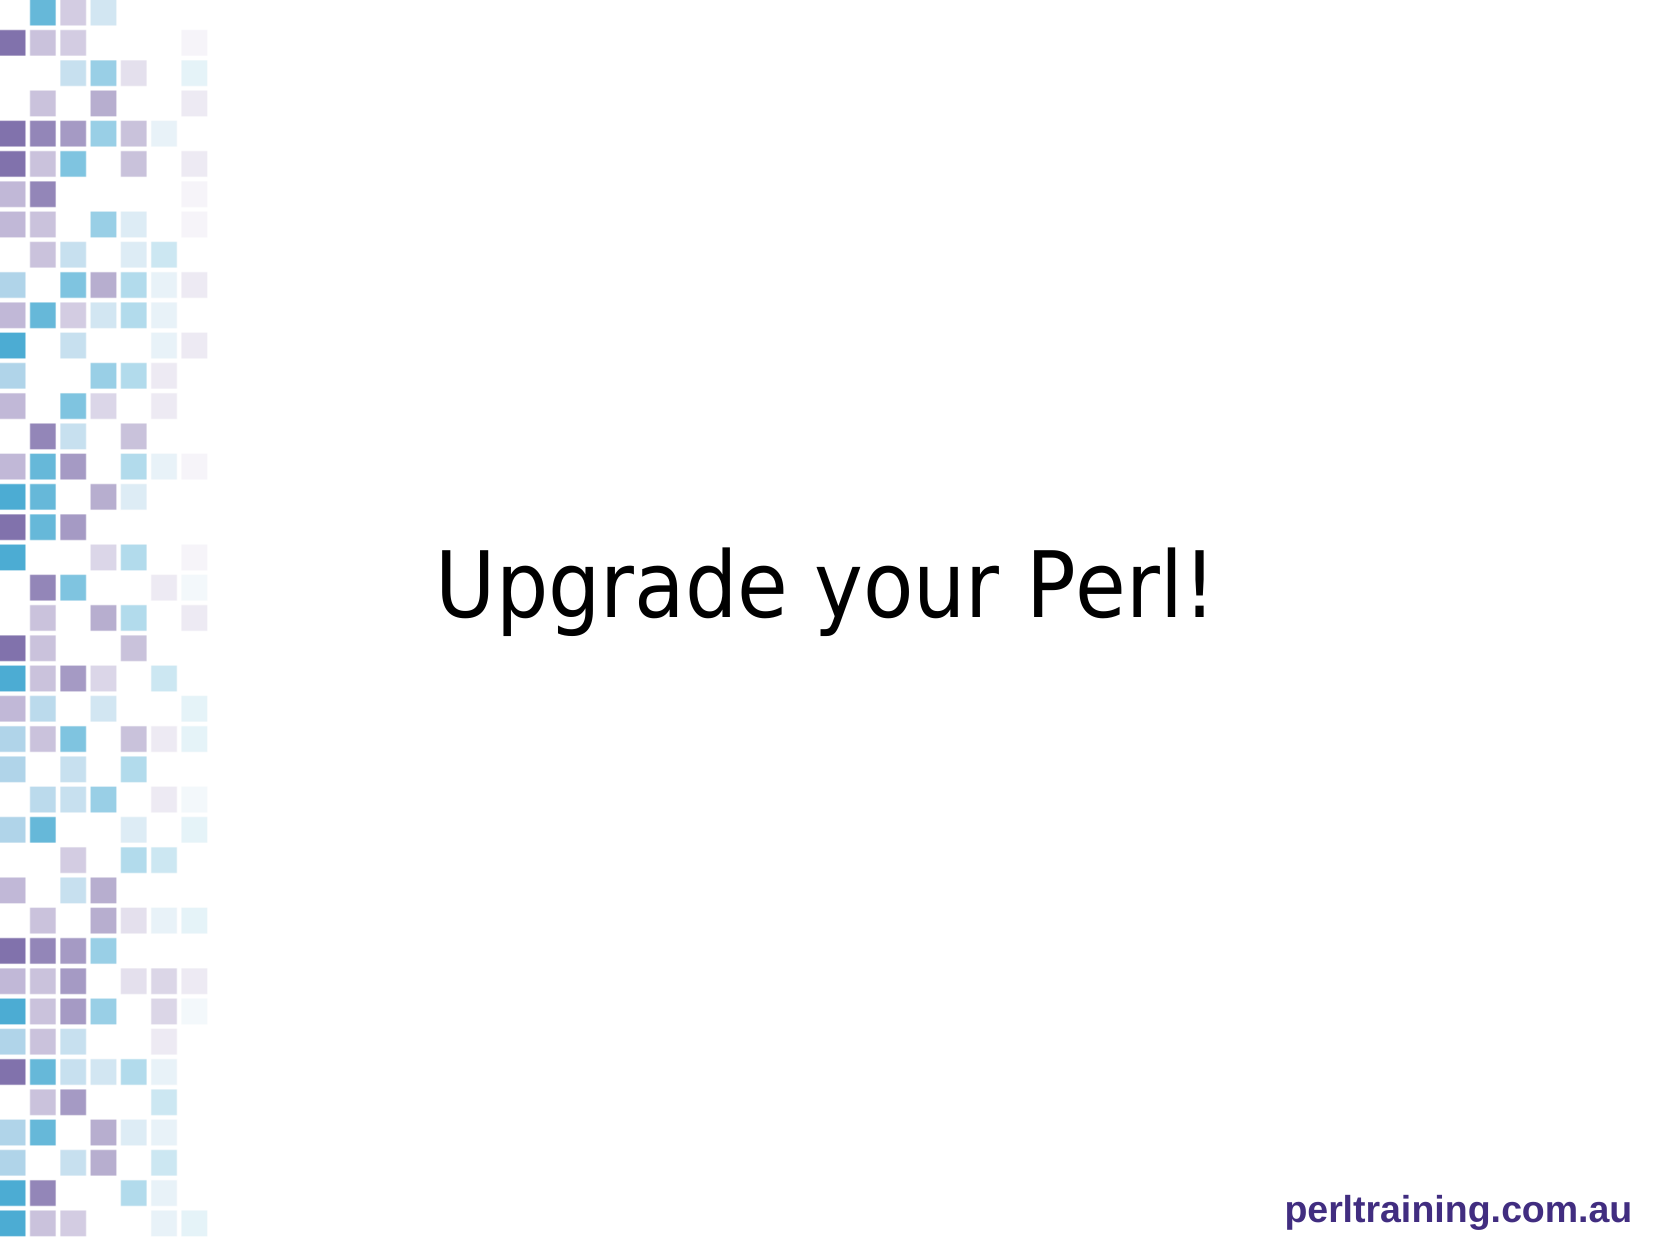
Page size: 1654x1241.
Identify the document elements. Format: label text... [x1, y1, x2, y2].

picture [0, 0, 212, 1241]
title Upgrade your Perl! [82, 49, 1571, 1123]
